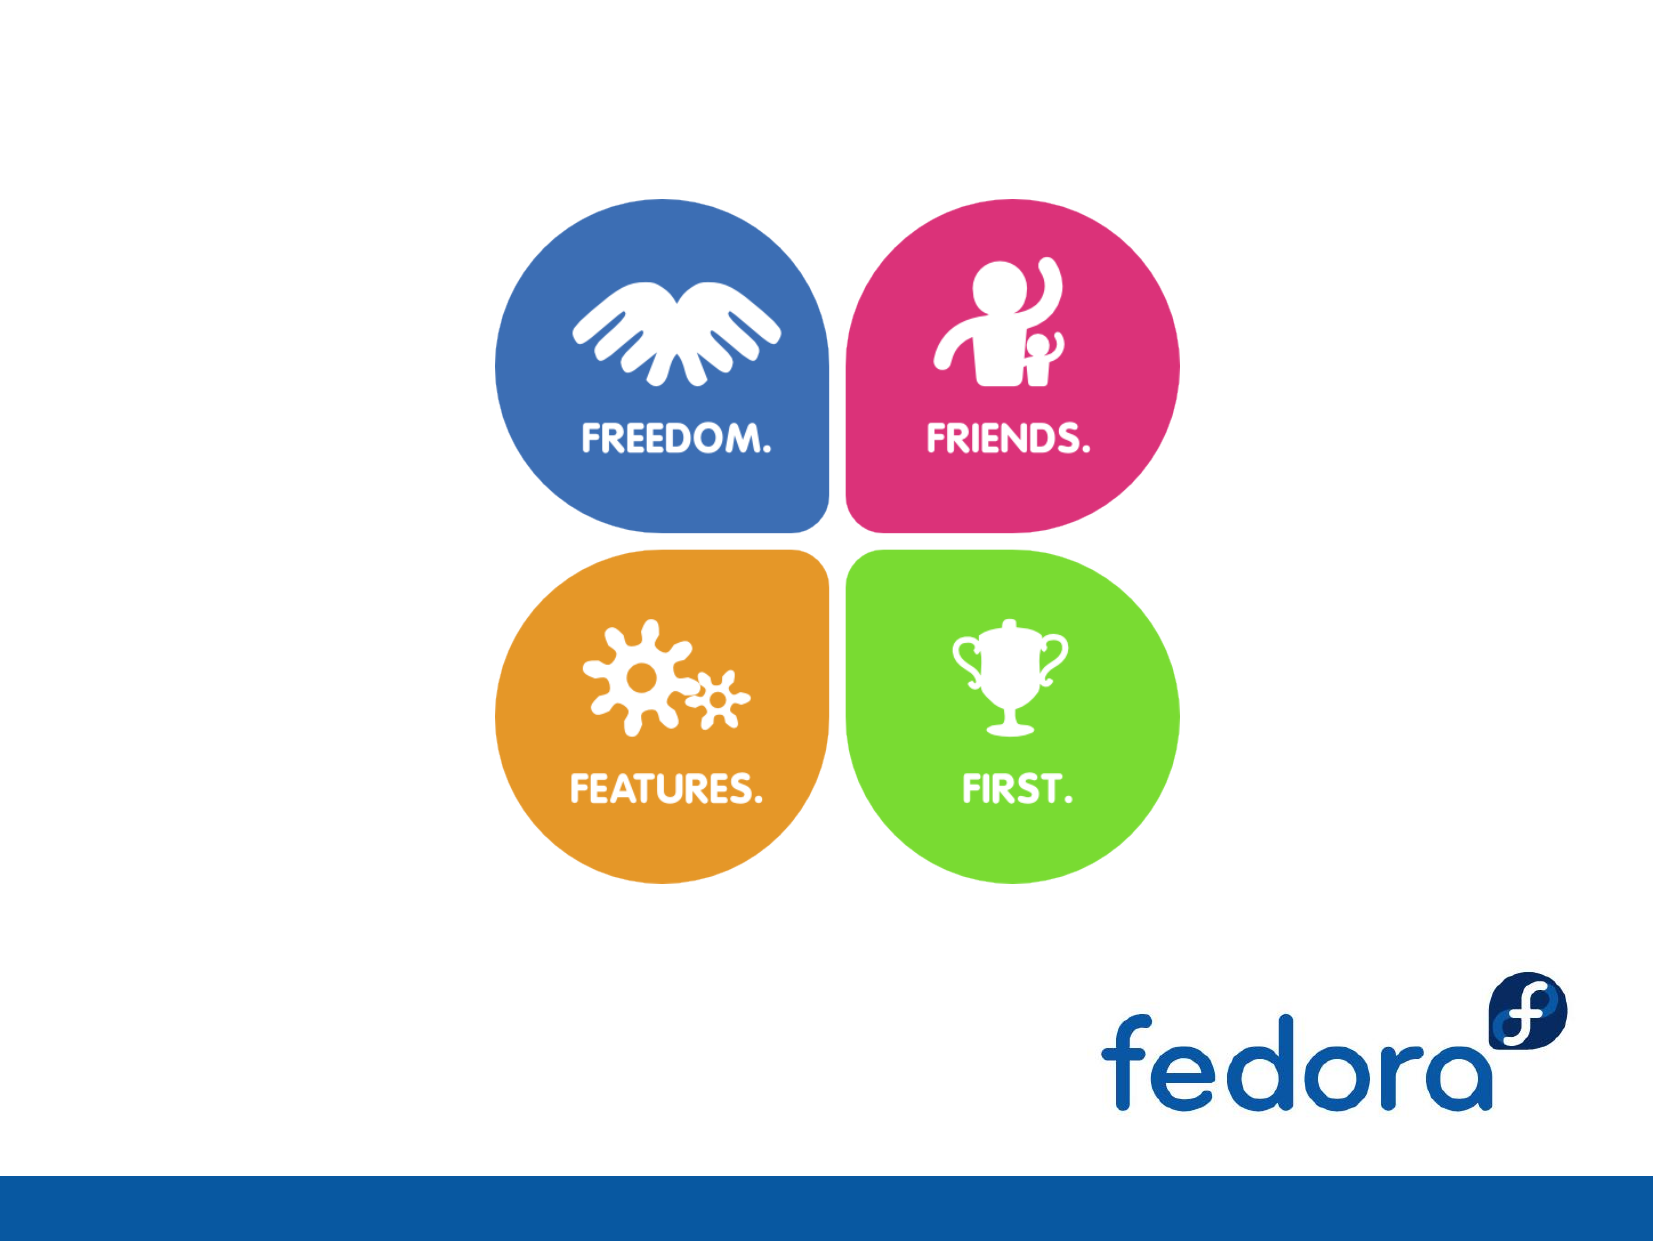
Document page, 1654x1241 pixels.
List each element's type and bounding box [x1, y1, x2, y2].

picture [0, 1176, 1653, 1241]
picture [495, 199, 1180, 884]
picture [1087, 959, 1576, 1125]
